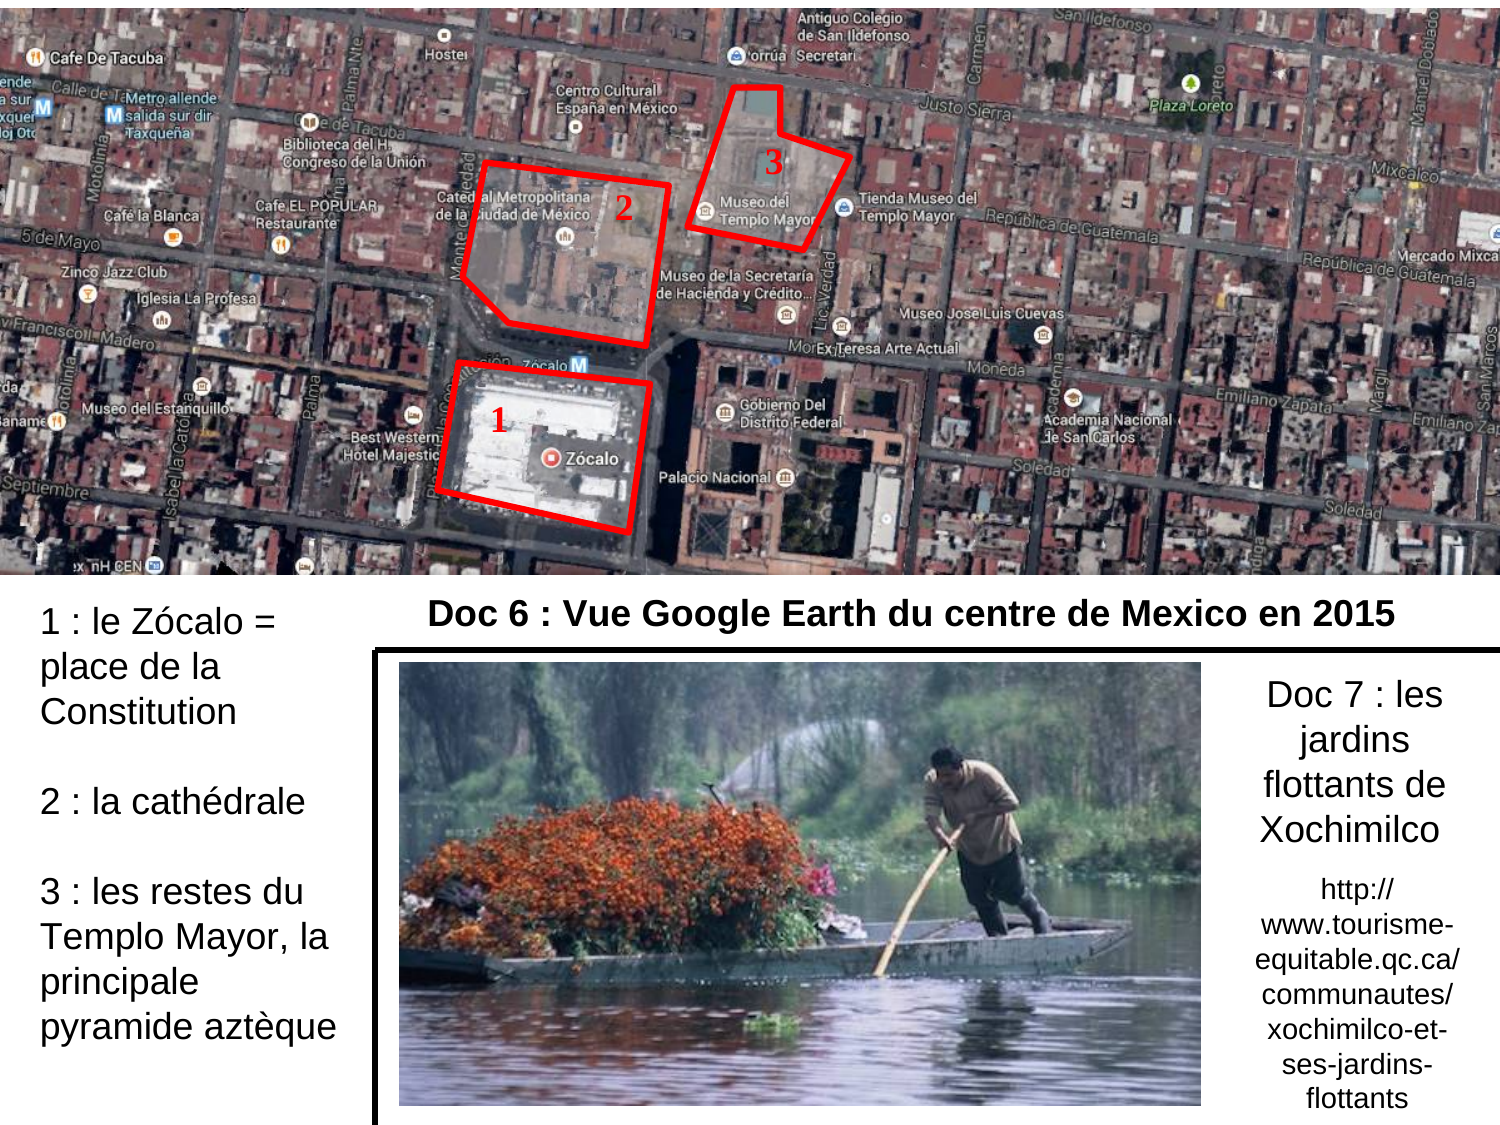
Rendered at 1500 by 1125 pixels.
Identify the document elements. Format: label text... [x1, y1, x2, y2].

picture [399, 662, 1201, 1106]
text_box Doc 6 : Vue Google Earth du centre de Mexico en 2015 [412, 574, 1422, 636]
text_box 1 [474, 387, 551, 463]
text_box 3 [750, 137, 826, 213]
text_box 2 [600, 174, 676, 251]
text_box [437, 362, 651, 533]
text_box [687, 87, 822, 250]
text_box http://www.tourisme-equitable.qc.ca/communautes/xochimilco-et-ses-jardins-flottants [1237, 862, 1478, 1123]
picture [0, 8, 1500, 576]
text_box [462, 162, 660, 346]
text_box [826, 149, 850, 205]
text_box Doc 7 : les jardins flottants de Xochimilco [1234, 662, 1476, 858]
text_box 1 : le Zócalo = place de la Constitution 2 : la cathédrale 3 : les restes du Templo Mayor, la principale pyramide aztèque [24, 589, 353, 1055]
